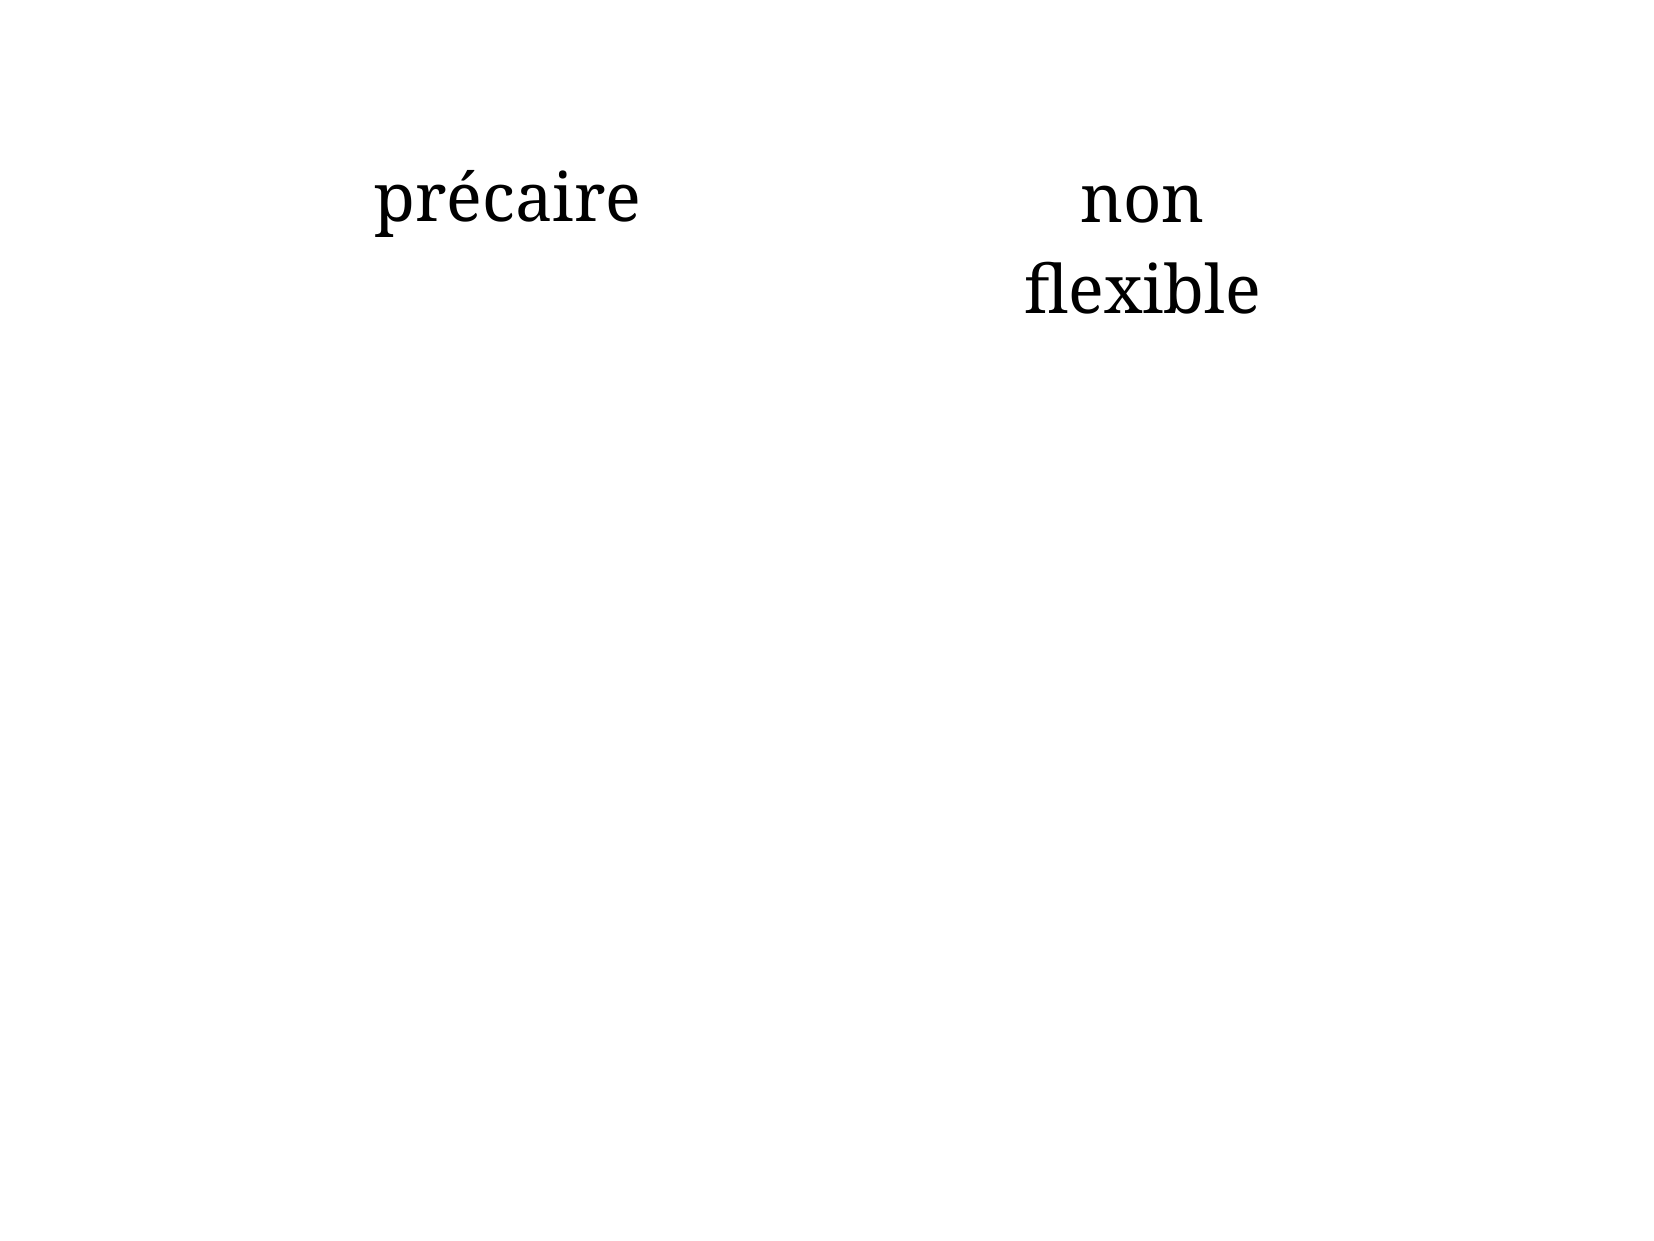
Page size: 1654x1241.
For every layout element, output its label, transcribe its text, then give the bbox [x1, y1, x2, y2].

text_box précaire [301, 143, 715, 249]
text_box non flexible [953, 144, 1332, 250]
